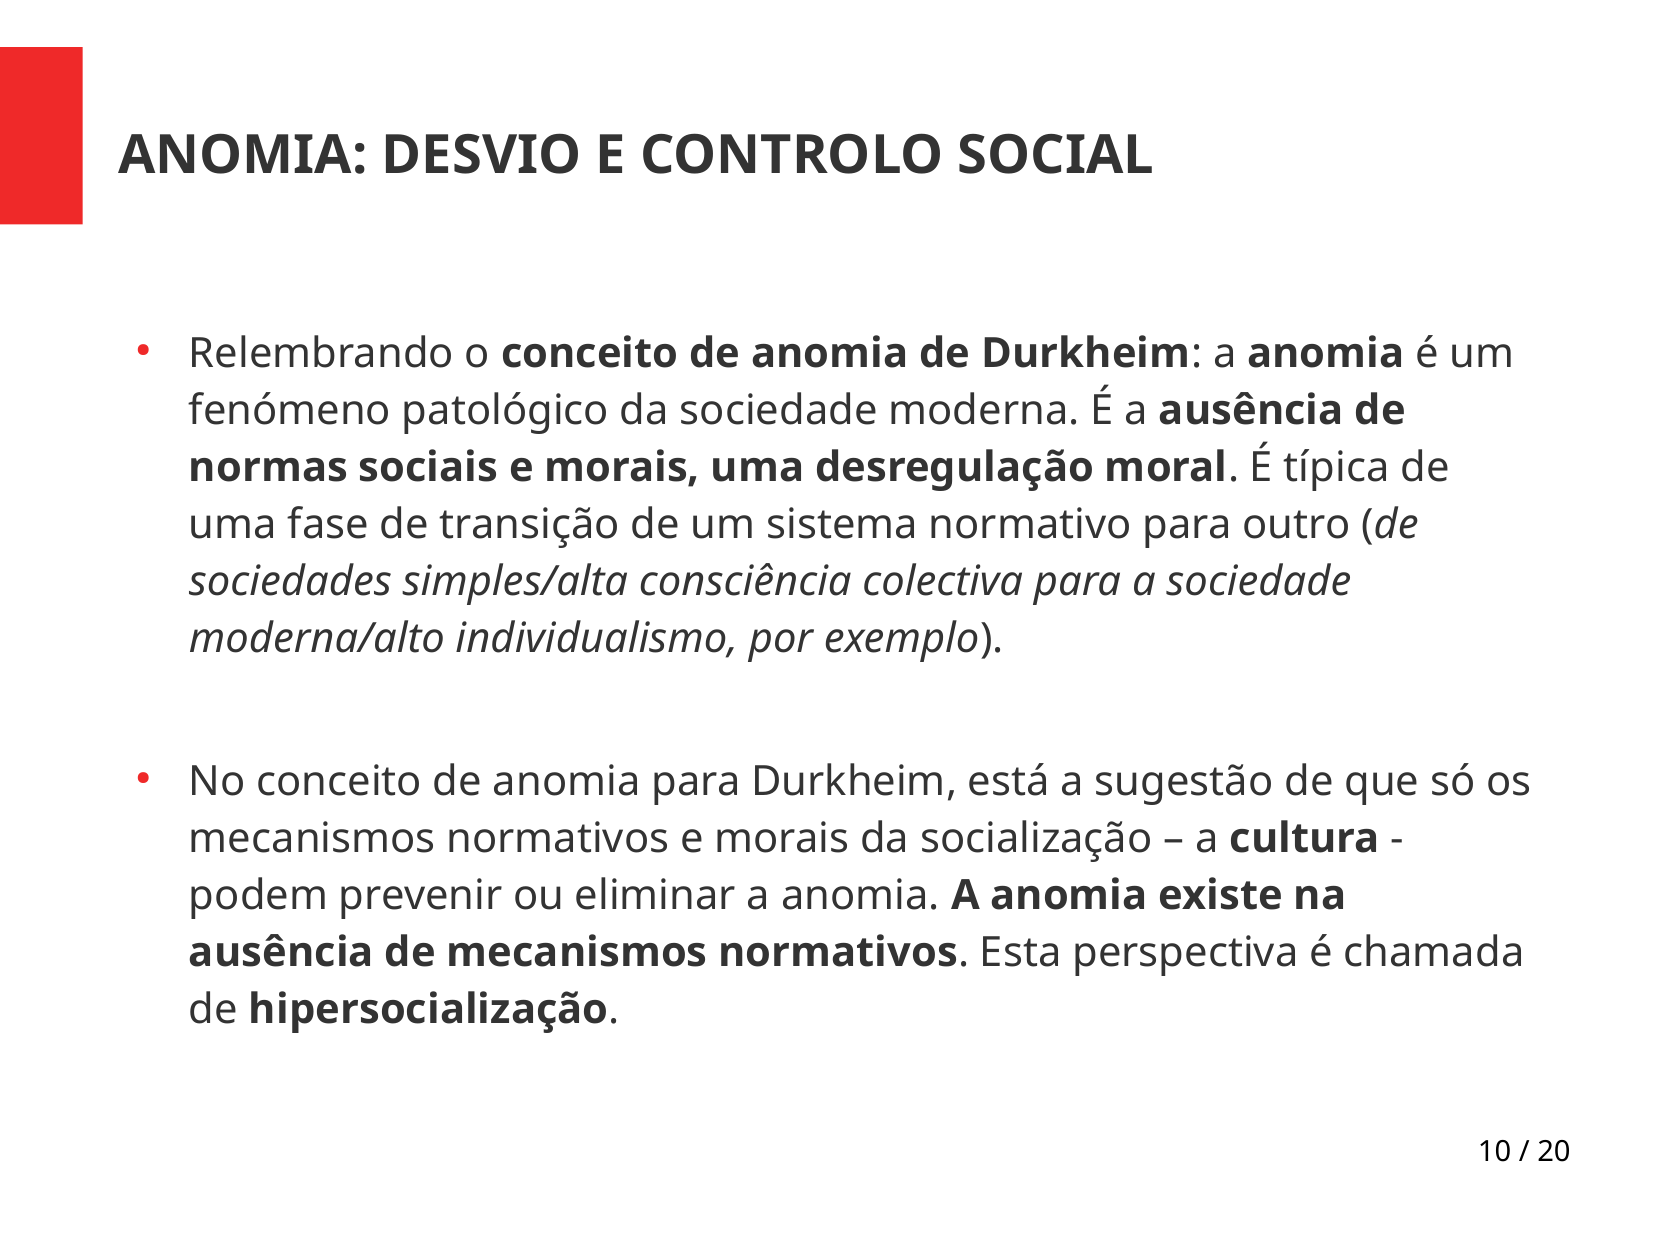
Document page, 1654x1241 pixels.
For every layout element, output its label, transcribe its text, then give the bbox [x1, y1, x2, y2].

title ANOMIA: DESVIO E CONTROLO SOCIAL [118, 49, 1571, 257]
list Relembrando o conceito de anomia de Durkheim: a anomia é um fenómeno patológico da sociedade moderna. É a ausência de normas sociais e morais, uma desregulação moral. É típica de uma fase de transição de um sistema normativo para outro (de sociedades simples/alta consciência colectiva para a sociedade moderna/alto individualismo, por exemplo). No conceito de anomia para Durkheim, está a sugestão de que só os mecanismos normativos e morais da socialização – a cultura - podem prevenir ou eliminar a anomia. A anomia existe na ausência de mecanismos normativos. Esta perspectiva é chamada de hipersocialização. [118, 236, 1536, 956]
